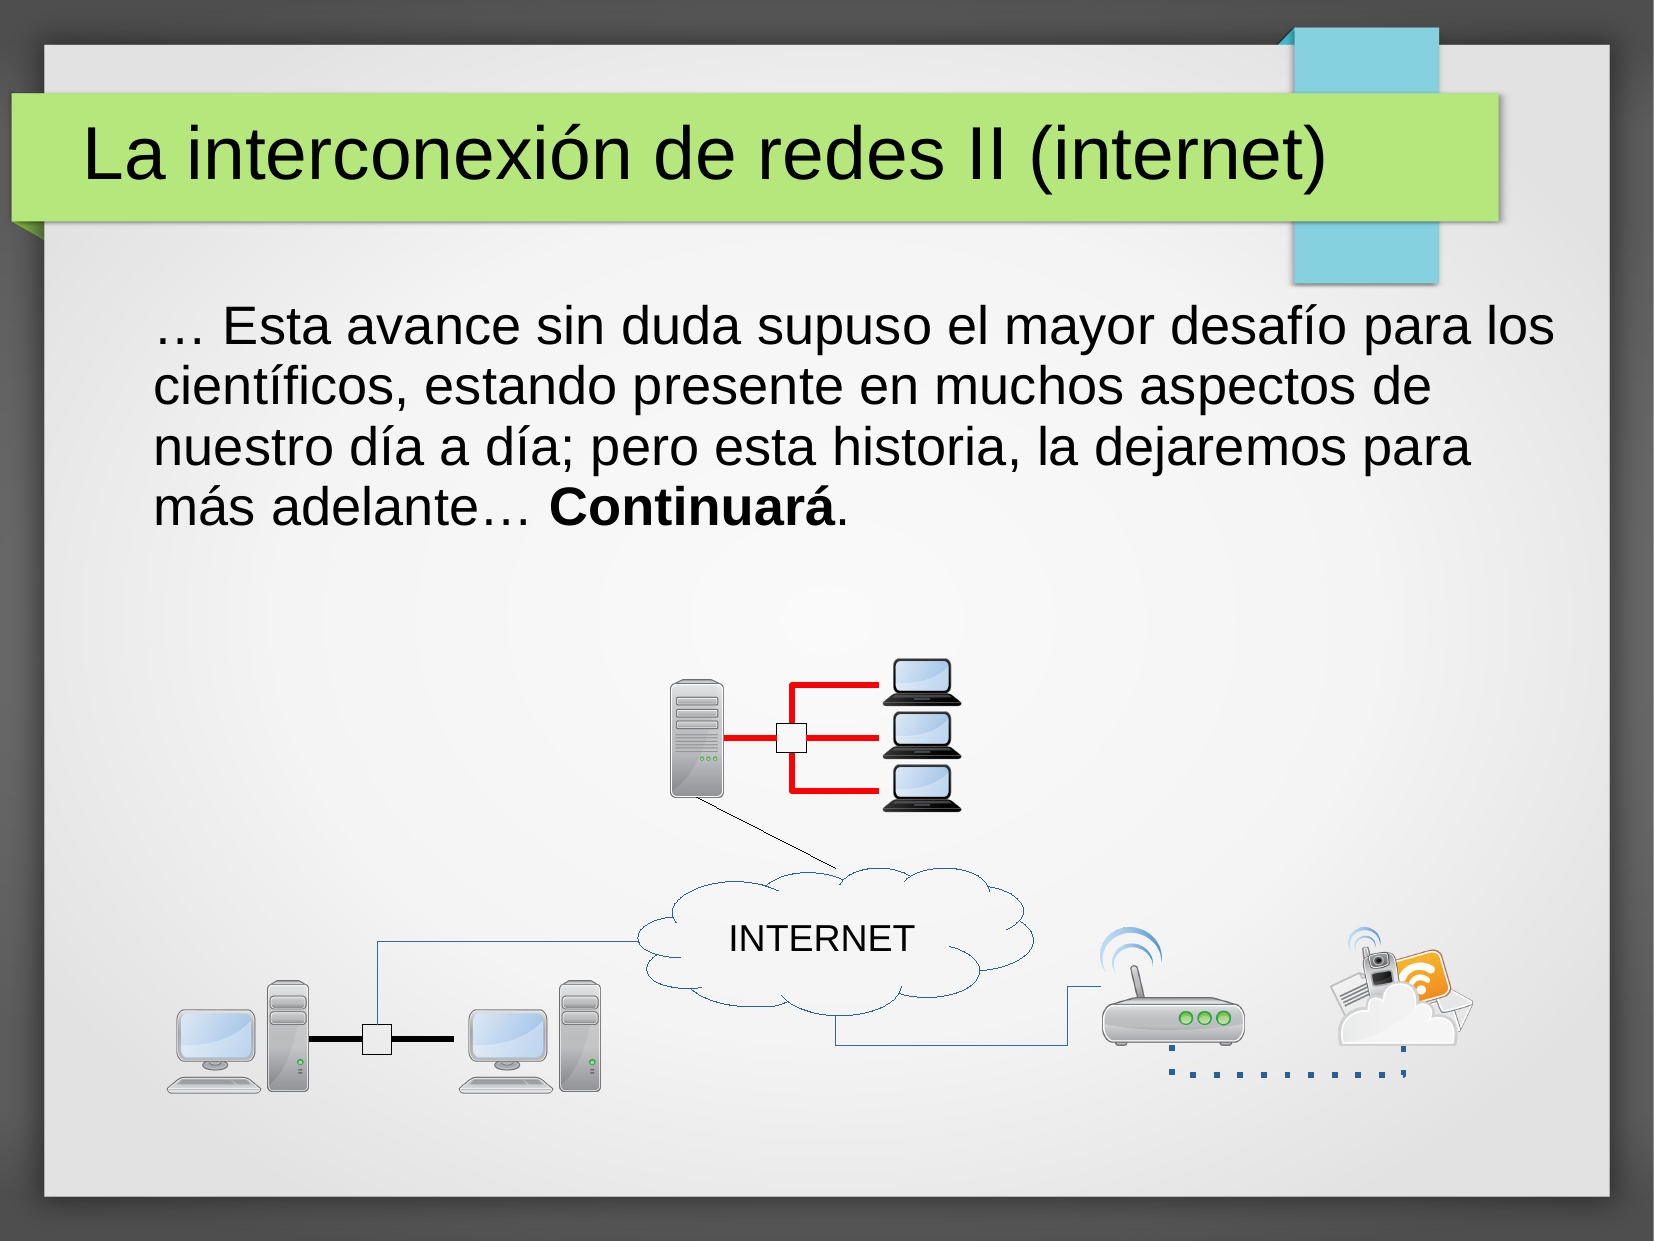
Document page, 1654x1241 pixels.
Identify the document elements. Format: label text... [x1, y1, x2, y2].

picture [0, 0, 1654, 1241]
text_box INTERNET [637, 868, 1034, 1016]
list … Esta avance sin duda supuso el mayor desafío para los científicos, estando presente en muchos aspectos de nuestro día a día; pero esta historia, la dejaremos para más adelante… Continuará. [82, 295, 1571, 674]
title La interconexión de redes II (internet) [82, 69, 1501, 238]
